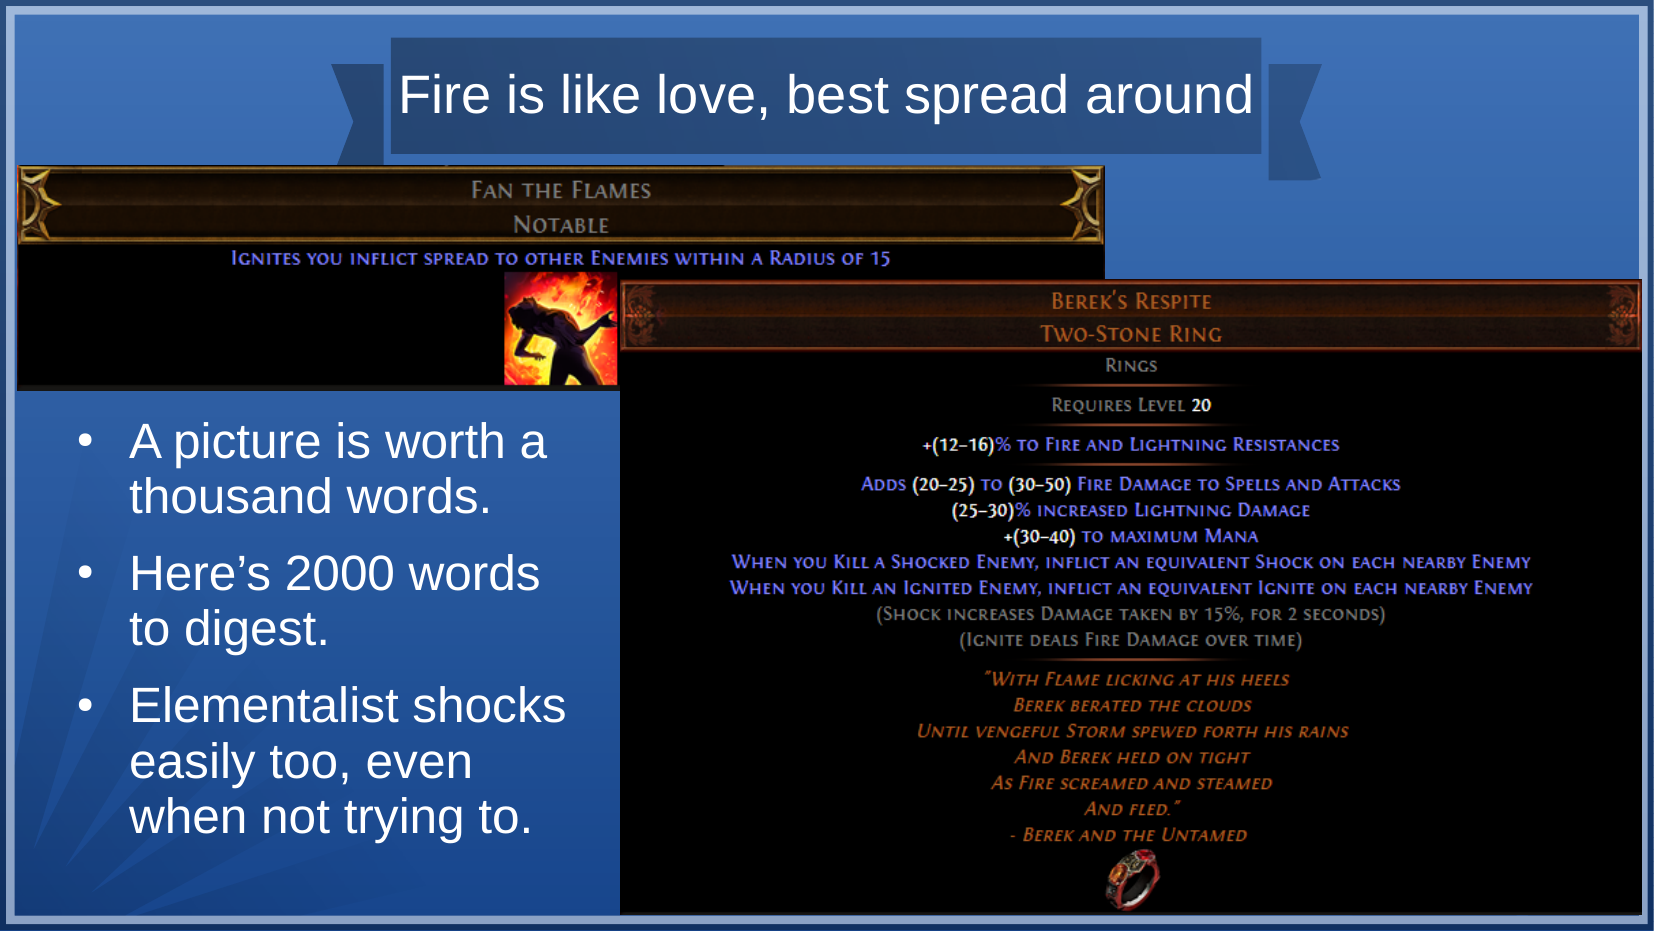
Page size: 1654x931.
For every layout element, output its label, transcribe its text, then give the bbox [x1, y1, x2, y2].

picture [17, 165, 1642, 915]
title Fire is like love, best spread around [354, 29, 1300, 160]
list A picture is worth a thousand words. Here’s 2000 words to digest. Elementalist shocks easily too, even when not trying to. [59, 413, 591, 848]
